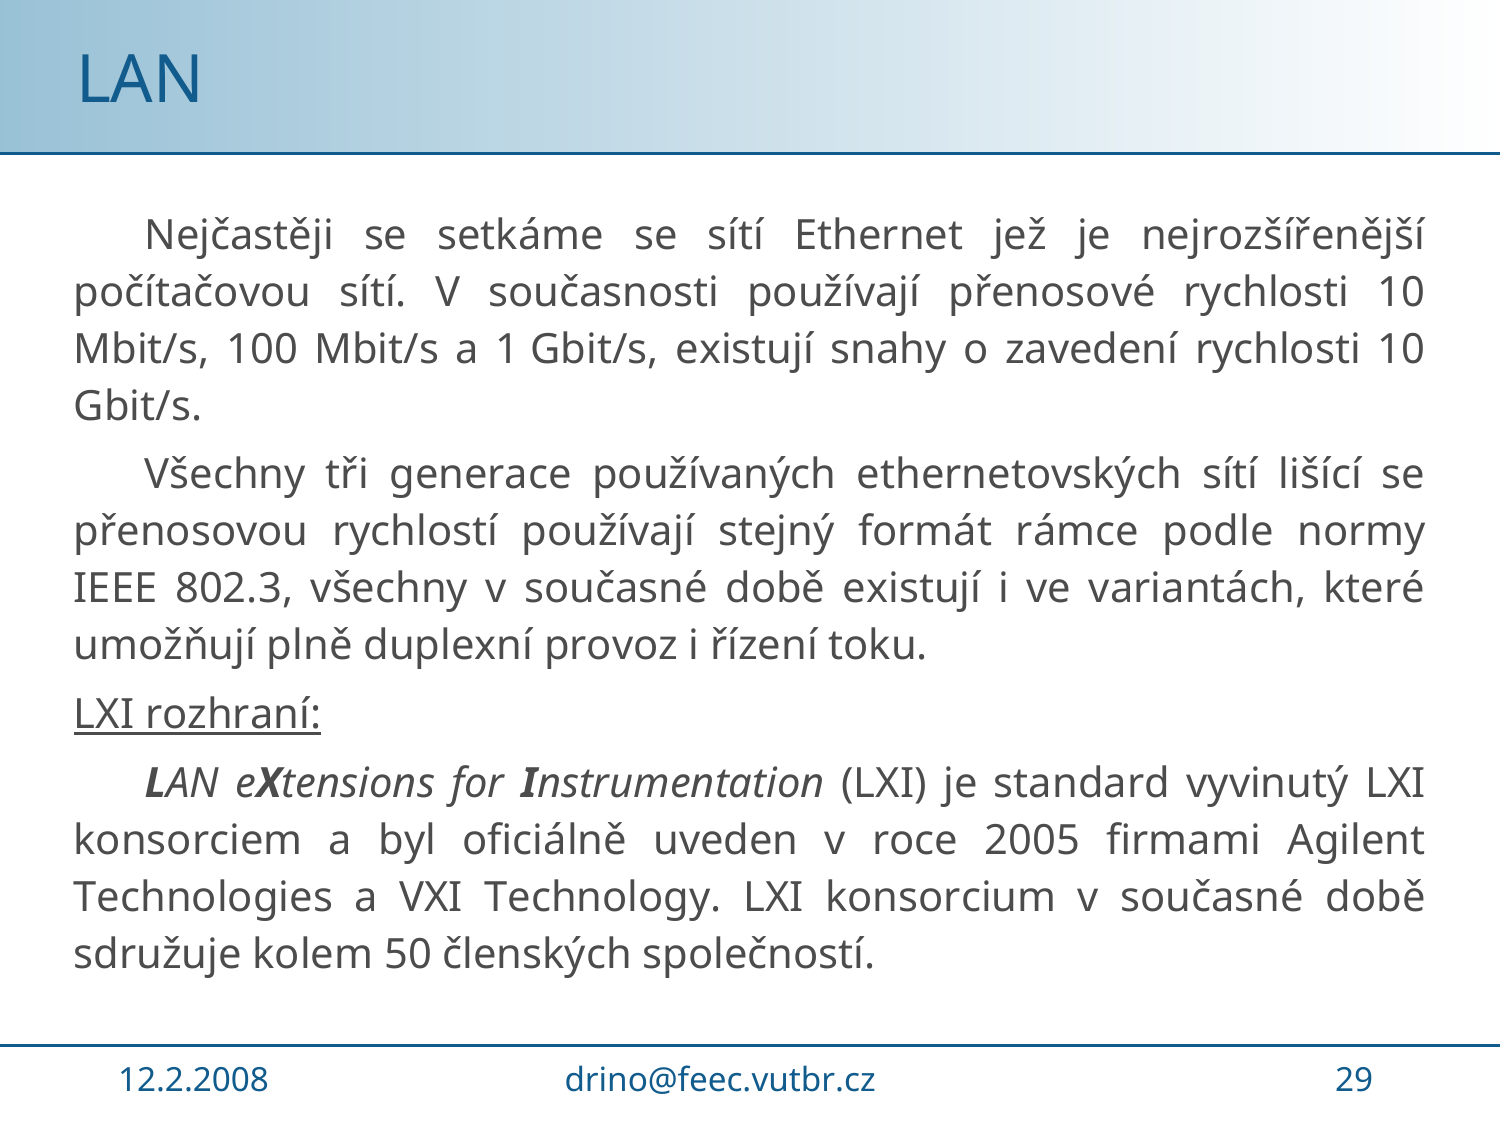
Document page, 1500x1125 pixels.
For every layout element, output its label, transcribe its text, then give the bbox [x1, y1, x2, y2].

text_box 1 [1075, 1049, 1388, 1125]
text_box 12.2.2008 [103, 1049, 432, 1125]
text_box Nejčastěji se setkáme se sítí Ethernet jež je nejrozšířenější počítačovou sítí. V současnosti používají přenosové rychlosti 10 Mbit/s, 100 Mbit/s a 1 Gbit/s, existují snahy o zavedení rychlosti 10 Gbit/s. Všechny tři generace používaných ethernetovských sítí lišící se přenosovou rychlostí používají stejný formát rámce podle normy IEEE 802.3, všechny v současné době existují i ve variantách, které umožňují plně duplexní provoz i řízení toku. LXI rozhraní: LAN eXtensions for Instrumentation (LXI) je standard vyvinutý LXI konsorciem a byl oficiálně uveden v roce 2005 firmami Agilent Technologies a VXI Technology. LXI konsorcium v současné době sdružuje kolem 50 členských společností. [59, 196, 1442, 989]
text_box drino@feec.vutbr.cz [454, 1049, 987, 1125]
title LAN [0, 0, 1500, 152]
